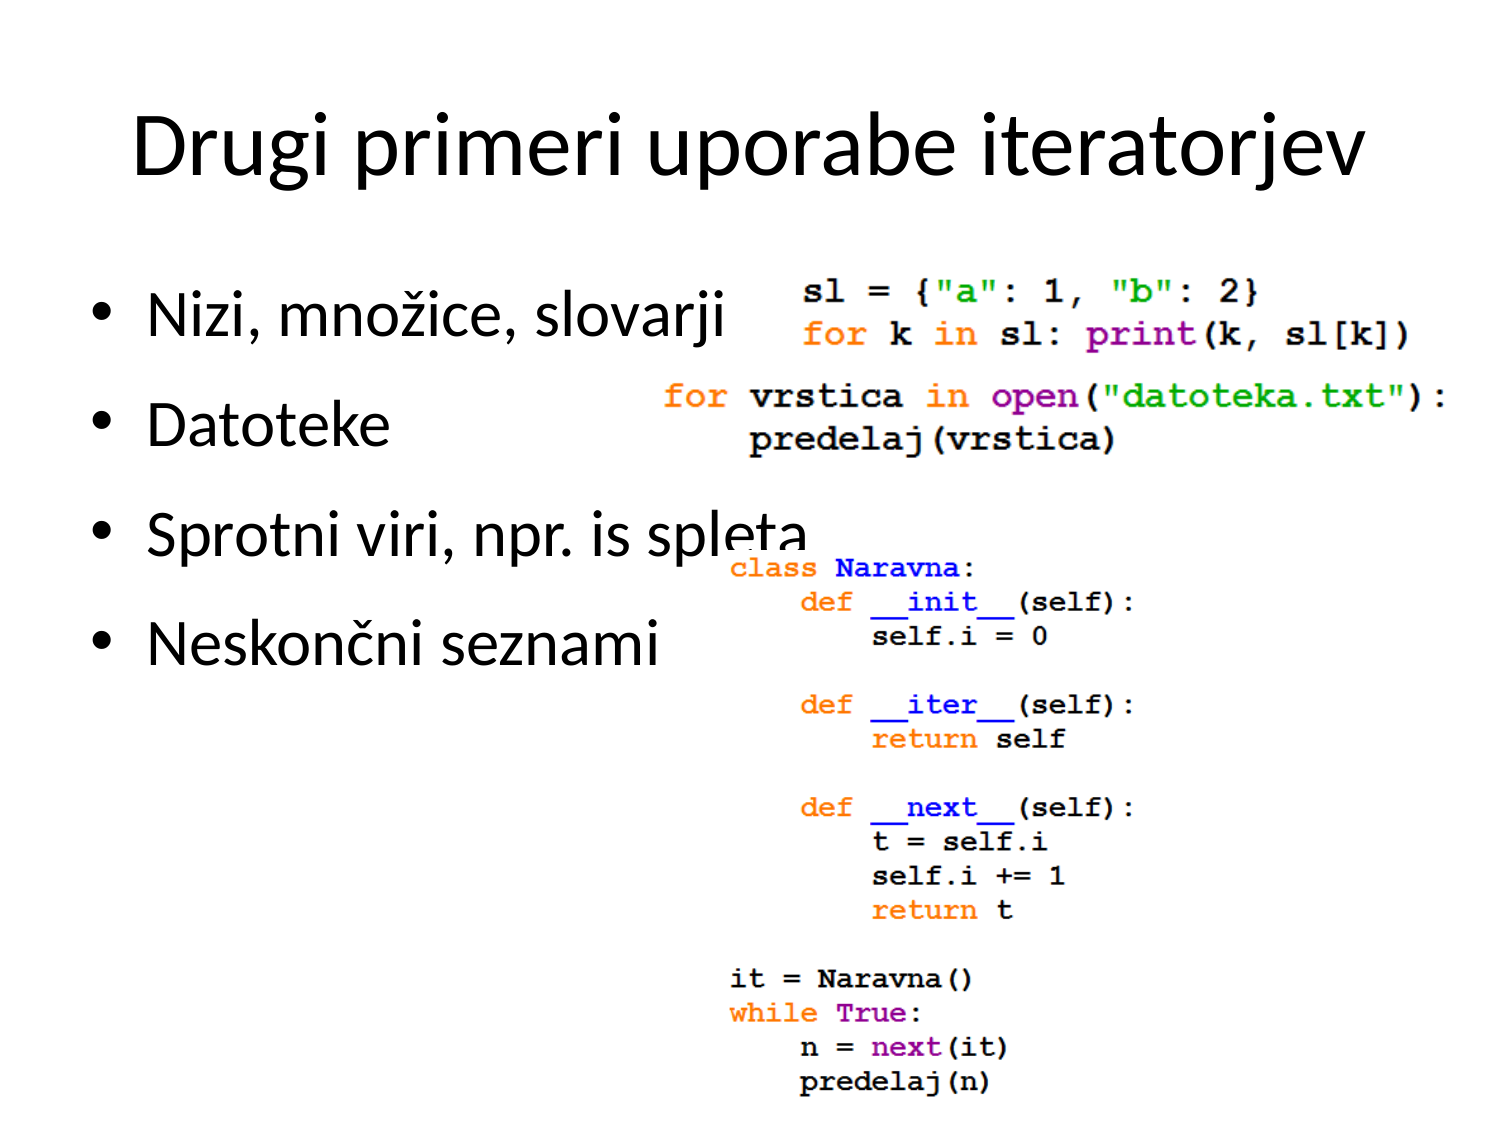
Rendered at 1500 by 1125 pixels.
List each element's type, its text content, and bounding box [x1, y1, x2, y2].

picture [796, 269, 1421, 361]
title Drugi primeri uporabe iteratorjev [75, 45, 1425, 233]
list Nizi, množice, slovarji Datoteke Sprotni viri, npr. is spleta Neskončni seznami [75, 262, 1425, 1005]
picture [660, 374, 1465, 469]
picture [726, 550, 1207, 1108]
